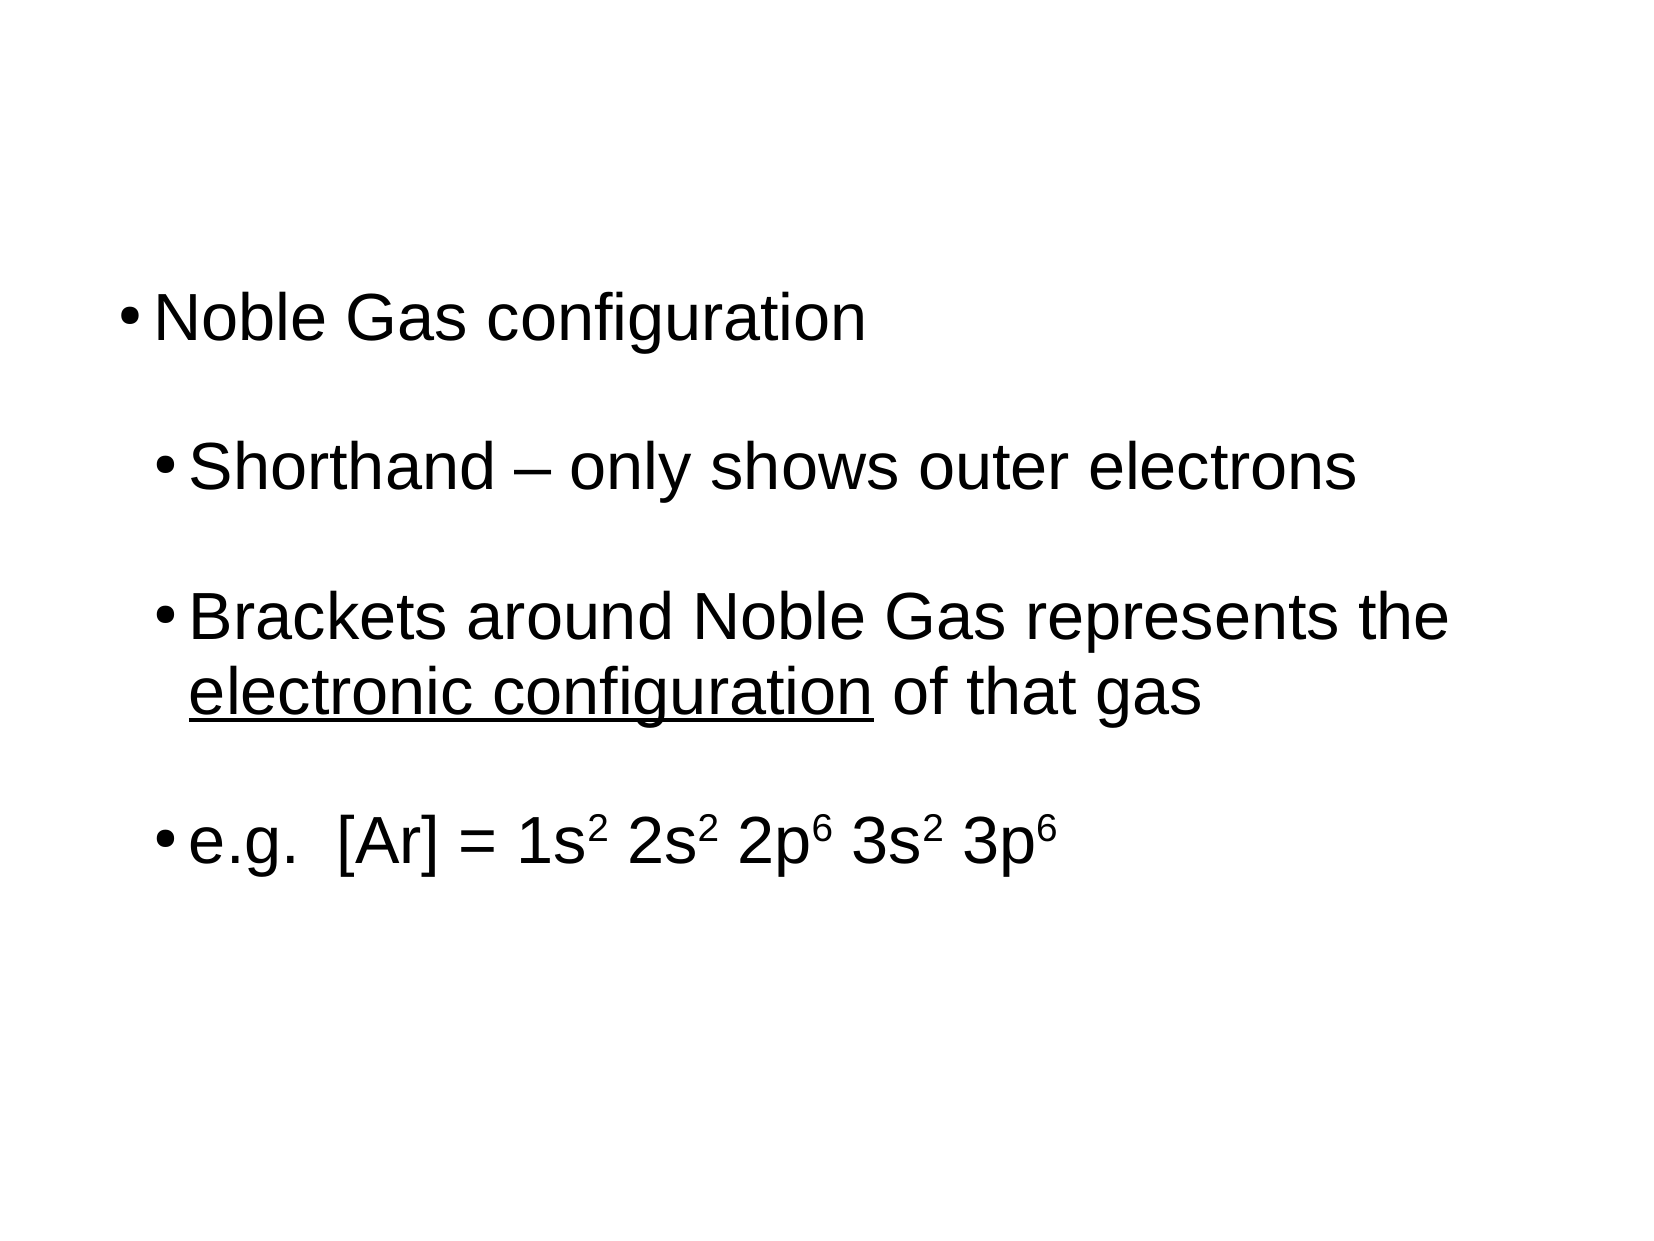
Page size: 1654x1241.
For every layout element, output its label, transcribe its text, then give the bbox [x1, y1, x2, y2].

subtitle Noble Gas configuration Shorthand – only shows outer electrons Brackets around Noble Gas represents the electronic configuration of that gas e.g. [Ar] = 1s2 2s2 2p6 3s2 3p6 [82, 49, 1571, 1109]
